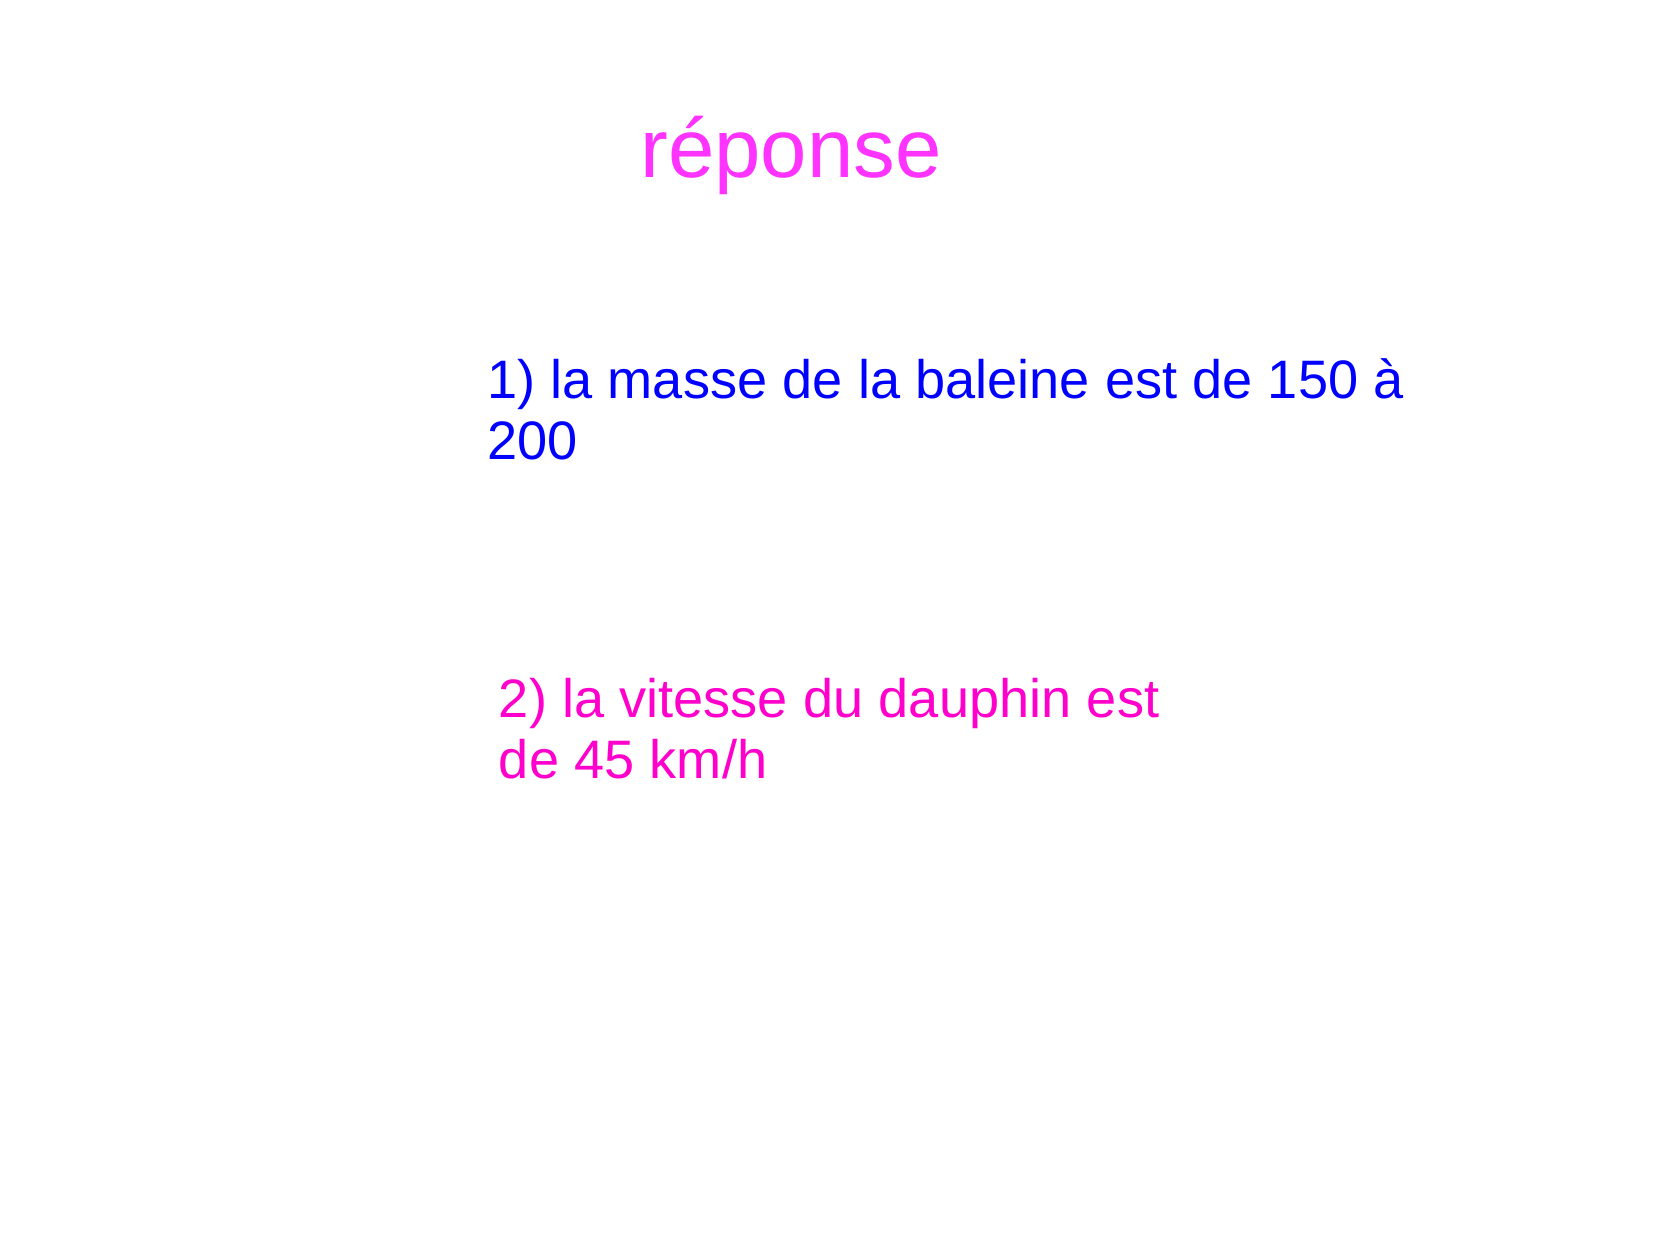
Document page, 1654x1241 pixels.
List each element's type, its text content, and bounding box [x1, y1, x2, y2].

text_box réponse [625, 94, 1654, 203]
text_box 1) la masse de la baleine est de 150 à 200 [472, 342, 1524, 479]
text_box 2) la vitesse du dauphin est de 45 km/h [484, 661, 1241, 798]
